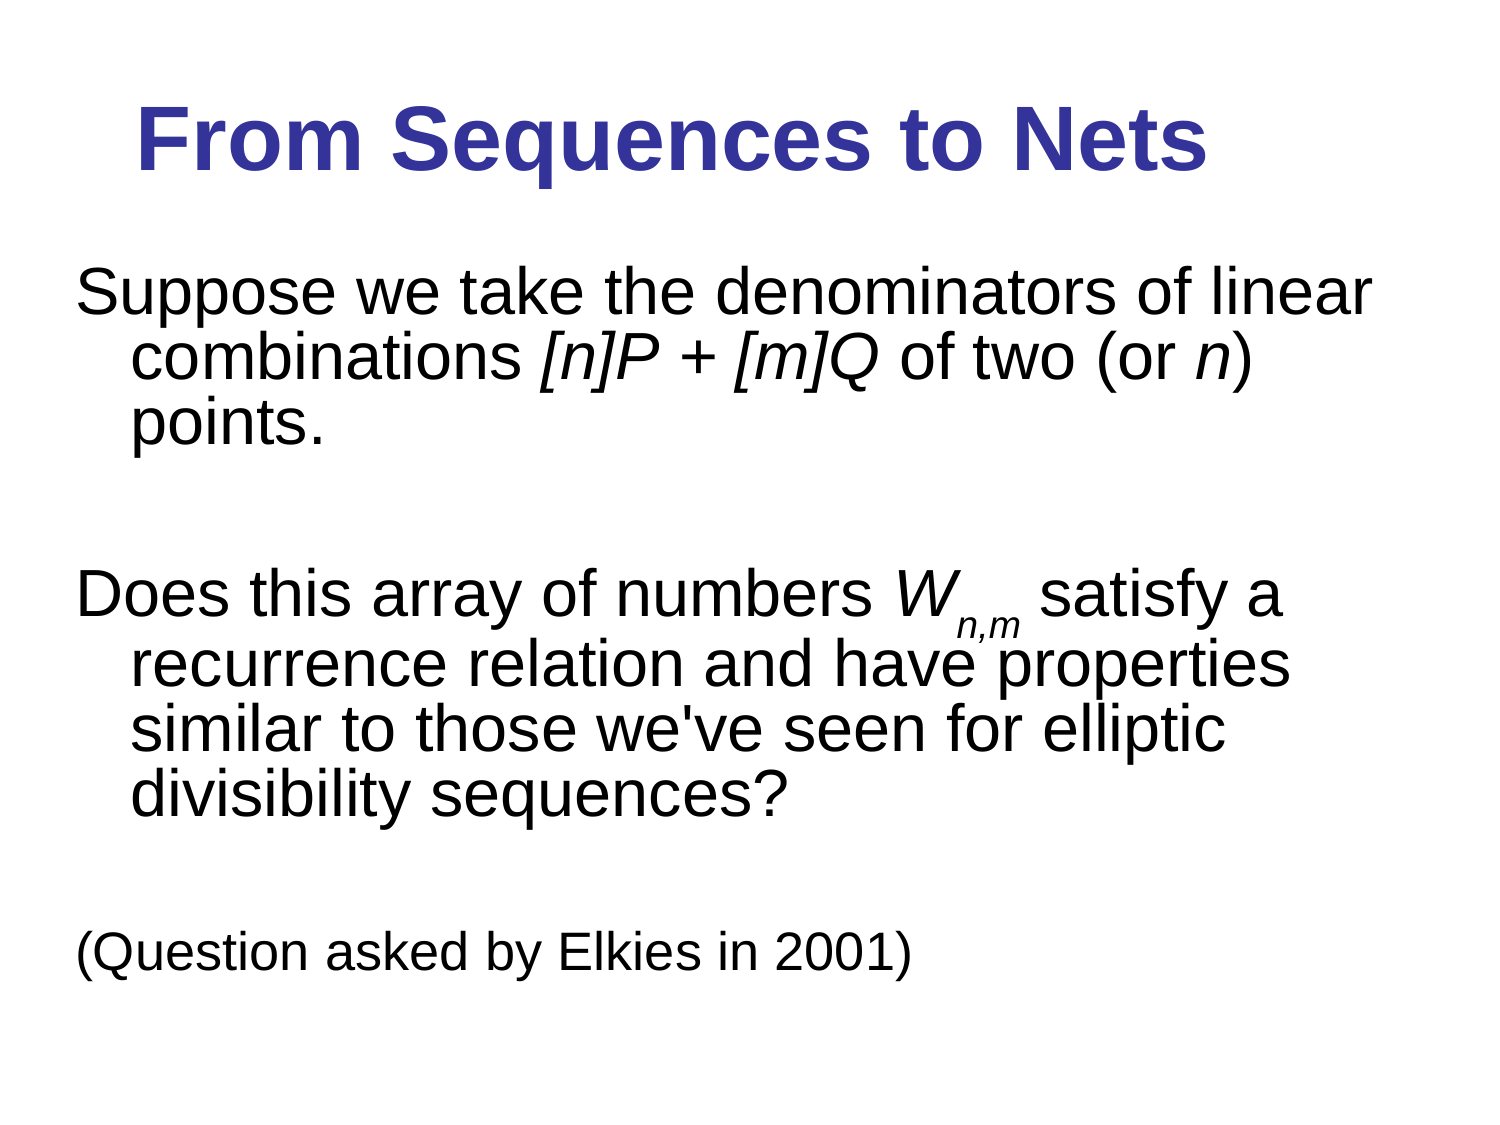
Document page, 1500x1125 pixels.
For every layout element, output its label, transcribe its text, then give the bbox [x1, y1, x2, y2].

title From Sequences to Nets [75, 37, 1425, 241]
list Suppose we take the denominators of linear combinations [n]P + [m]Q of two (or n) points. Does this array of numbers Wn,m satisfy a recurrence relation and have properties similar to those we've seen for elliptic divisibility sequences? (Question asked by Elkies in 2001)‏ [75, 262, 1425, 1037]
